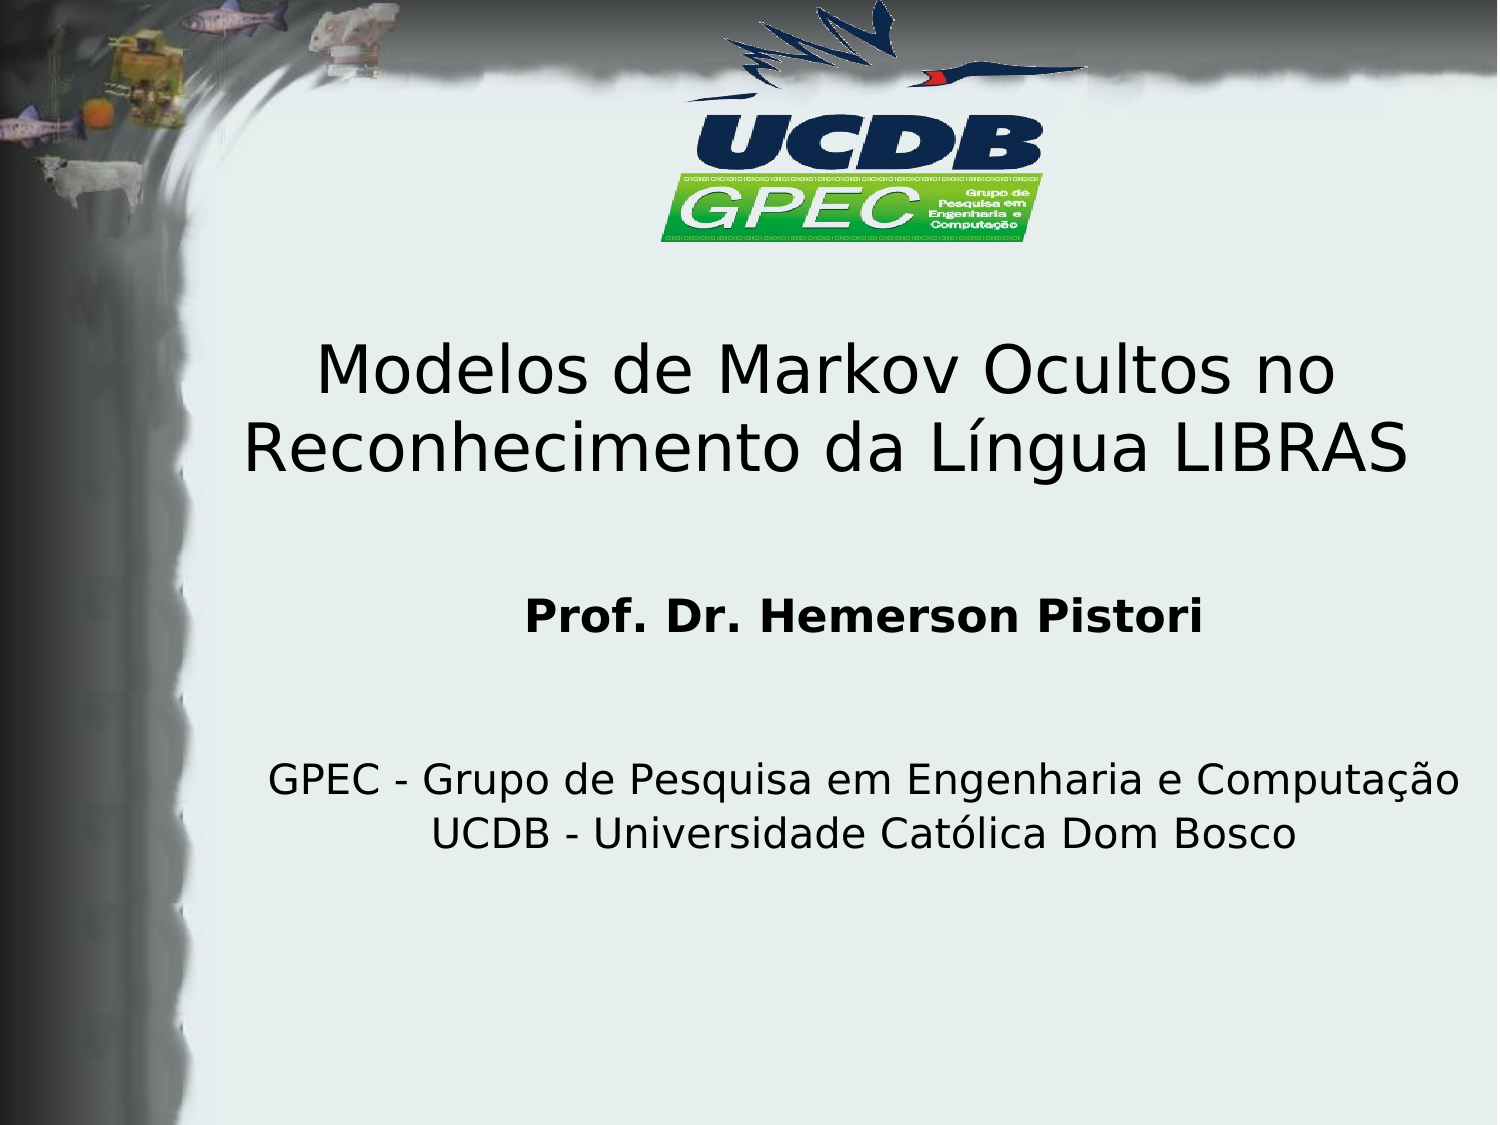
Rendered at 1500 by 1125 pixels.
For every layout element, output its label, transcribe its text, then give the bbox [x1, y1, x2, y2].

subtitle Prof. Dr. Hemerson Pistori GPEC - Grupo de Pesquisa em Engenharia e Computação UCDB - Universidade Católica Dom Bosco [177, 586, 1477, 912]
chart [643, 0, 1093, 242]
picture [0, 0, 1498, 1125]
title Modelos de Markov Ocultos no Reconhecimento da Língua LIBRAS [189, 288, 1465, 530]
